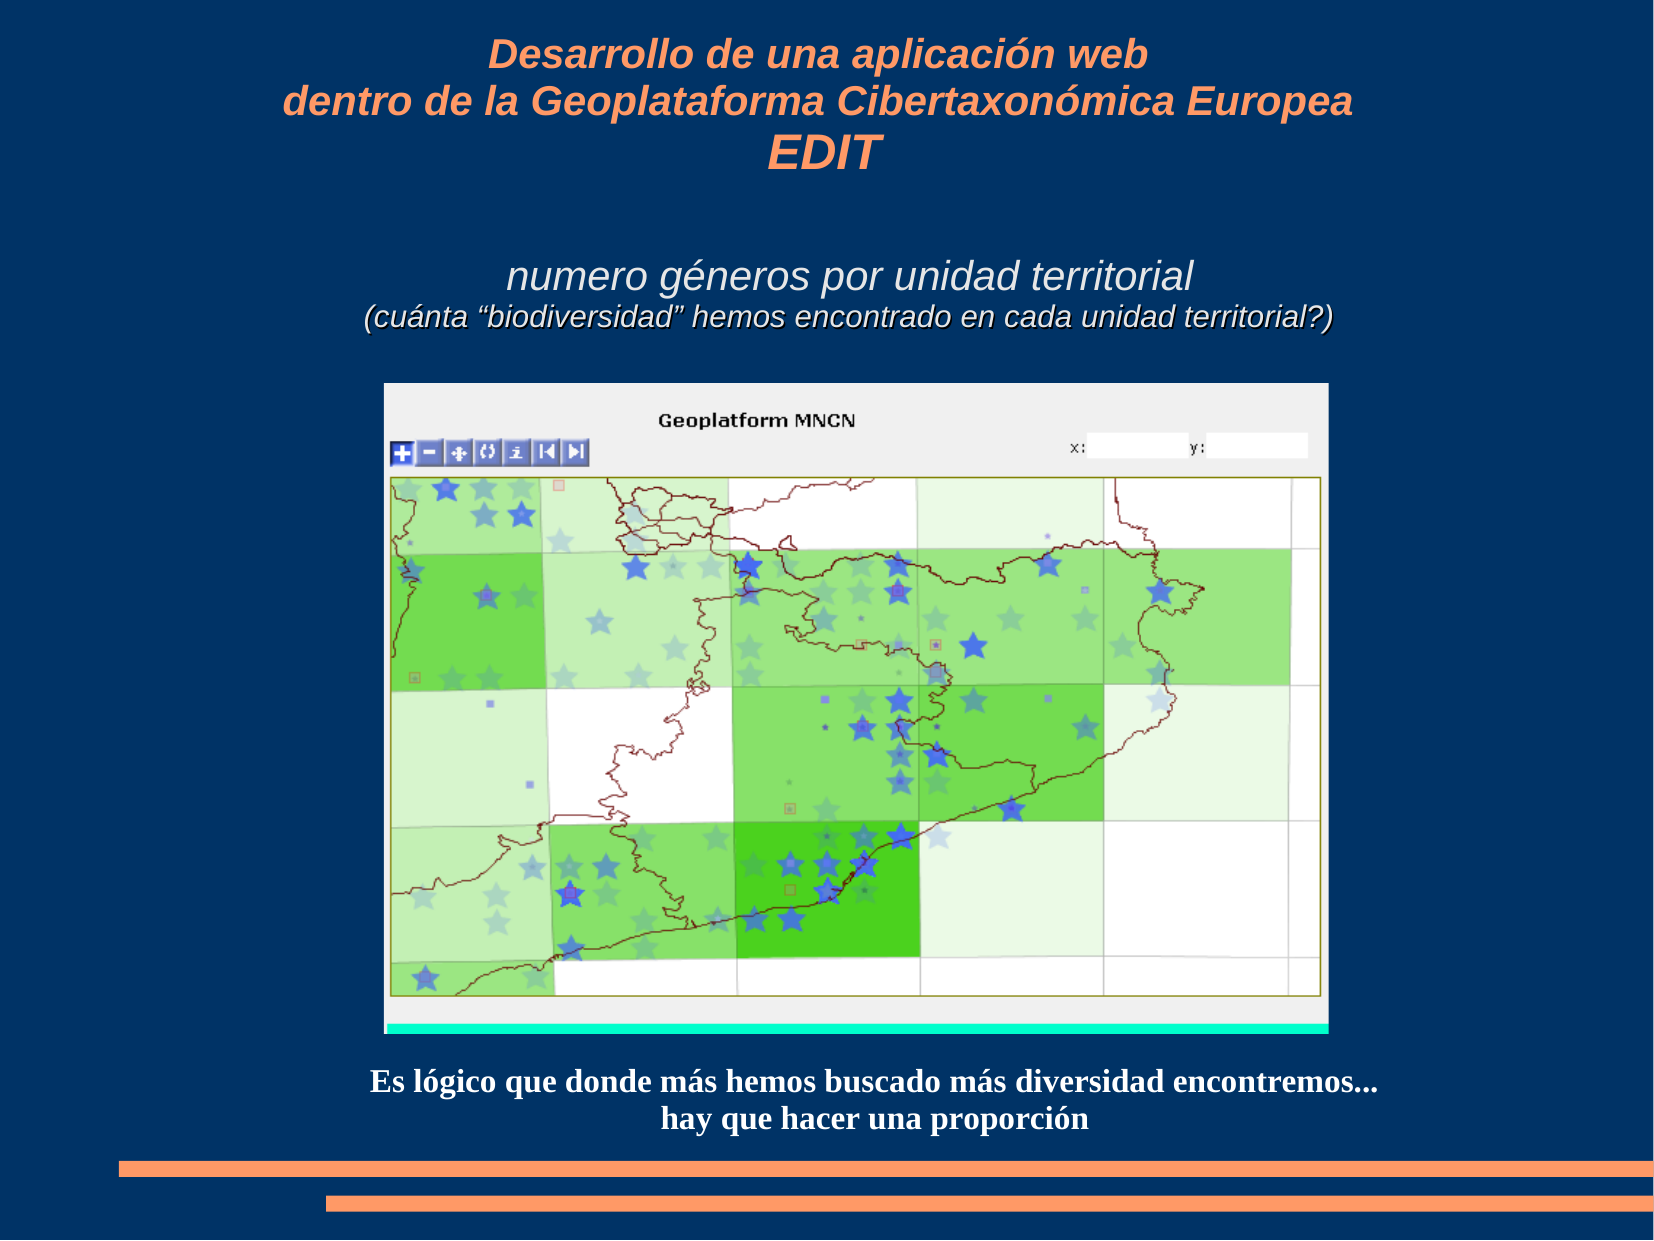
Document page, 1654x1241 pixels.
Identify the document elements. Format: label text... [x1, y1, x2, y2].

picture [383, 383, 1329, 1034]
list numero géneros por unidad territorial (cuánta “biodiversidad” hemos encontrado en cada unidad territorial?) [121, 206, 1561, 1133]
title Desarrollo de una aplicación web dentro de la Geoplataforma Cibertaxonómica Europea EDIT [118, 29, 1531, 182]
text_box Es lógico que donde más hemos buscado más diversidad encontremos... hay que hacer una proporción [206, 1062, 1536, 1139]
